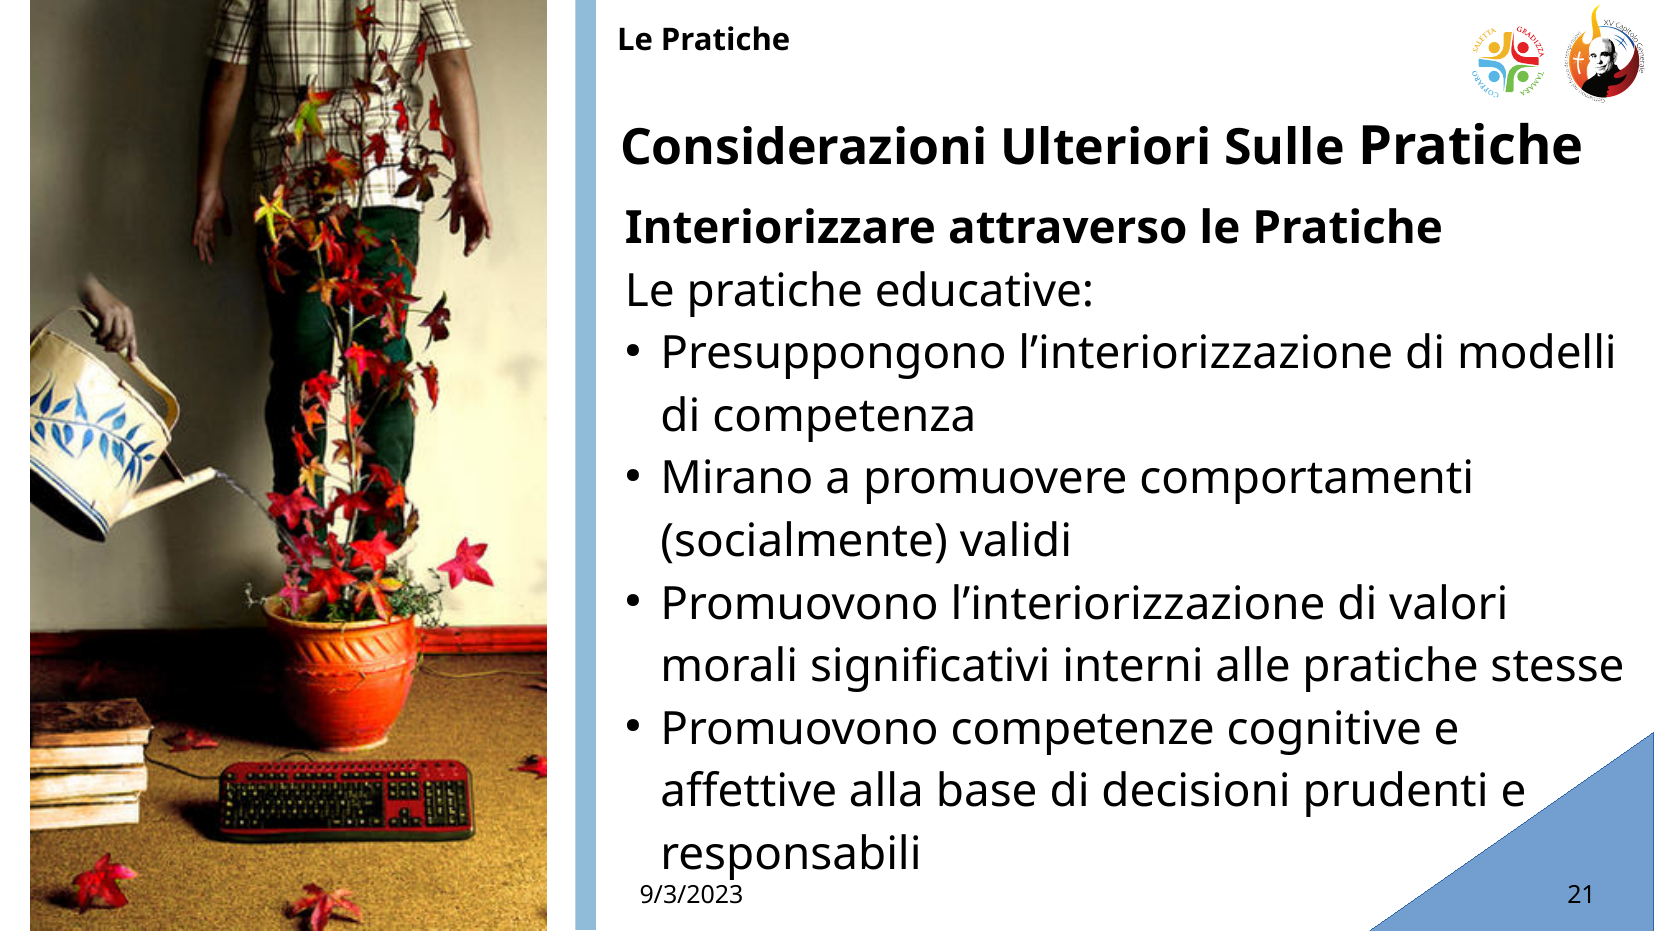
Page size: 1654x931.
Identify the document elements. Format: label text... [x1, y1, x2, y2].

picture [1563, 4, 1646, 103]
picture [30, 0, 547, 931]
text_box Le Pratiche [602, 9, 1335, 63]
subtitle Interiorizzare attraverso le Pratiche Le pratiche educative: Presuppongono l’interiorizzazione di modelli di competenza Mirano a promuovere comportamenti (socialmente) validi Promuovono l’interiorizzazione di valori morali significativi interni alle pratiche stesse Promuovono competenze cognitive e affettive alla base di decisioni prudenti e responsabili [624, 194, 1642, 931]
title Considerazioni Ulteriori Sulle Pratiche [620, 106, 1654, 178]
